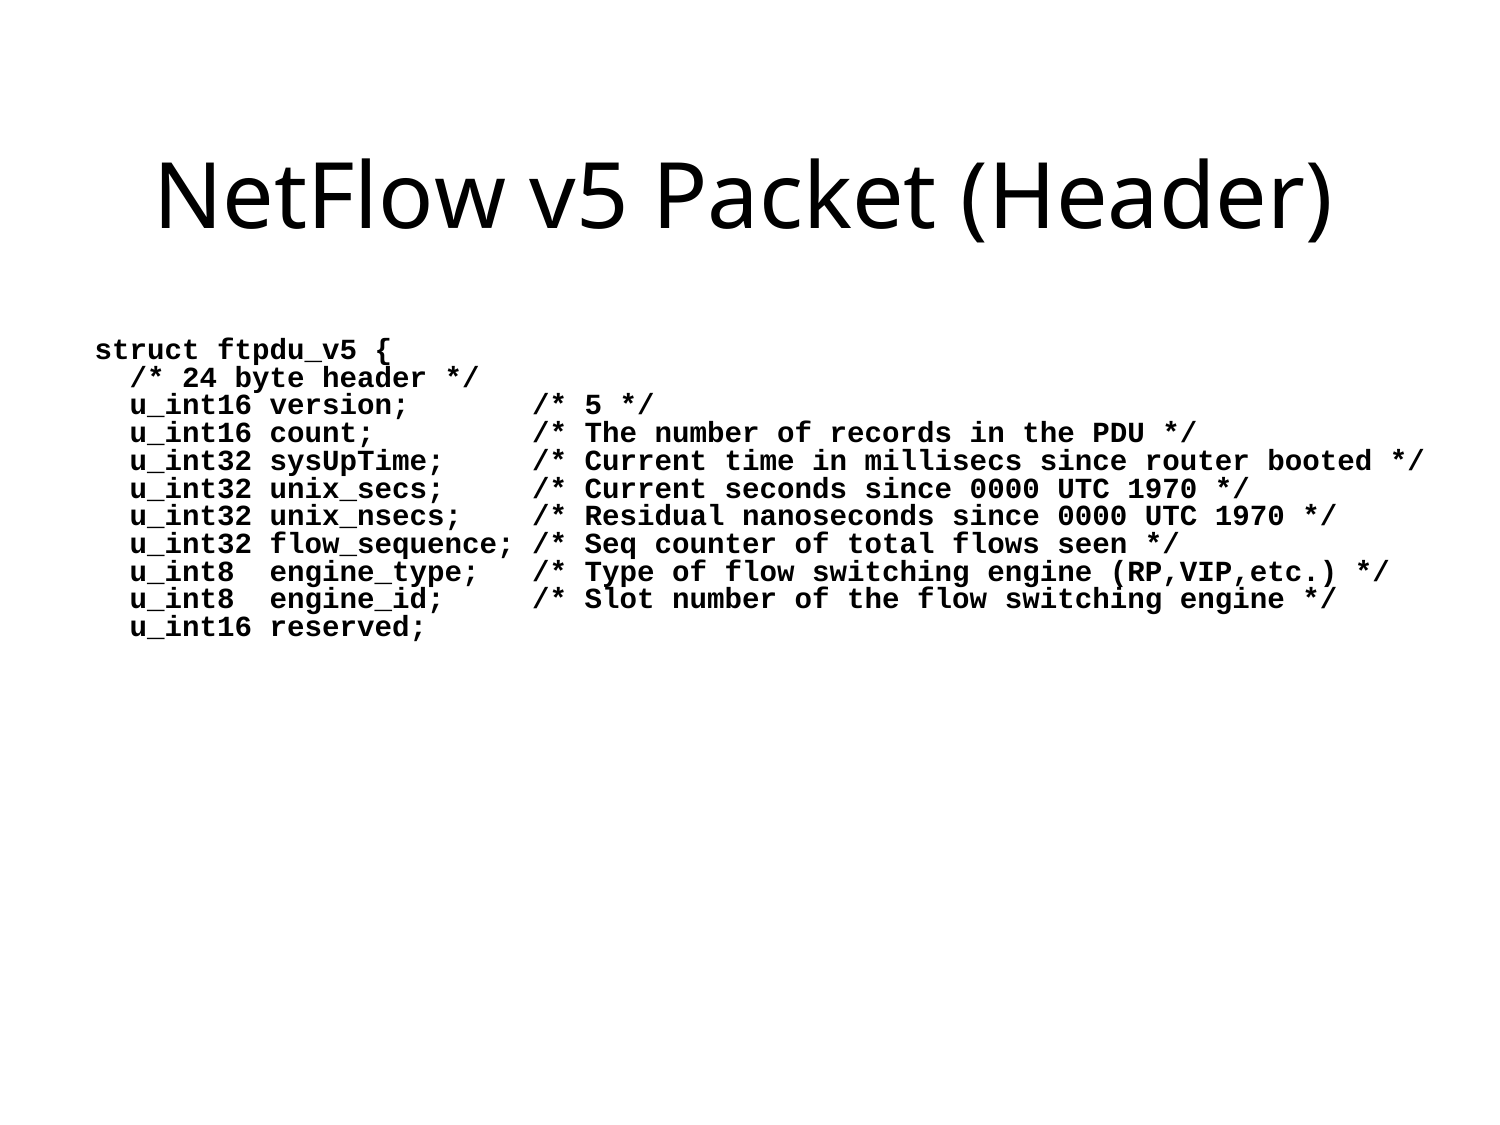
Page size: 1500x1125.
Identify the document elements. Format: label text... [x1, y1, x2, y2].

text_box struct ftpdu_v5 { /* 24 byte header */ u_int16 version; /* 5 */ u_int16 count; /* The number of records in the PDU */ u_int32 sysUpTime; /* Current time in millisecs since router booted */ u_int32 unix_secs; /* Current seconds since 0000 UTC 1970 */ u_int32 unix_nsecs; /* Residual nanoseconds since 0000 UTC 1970 */ u_int32 flow_sequence; /* Seq counter of total flows seen */ u_int8 engine_type; /* Type of flow switching engine (RP,VIP,etc.) */ u_int8 engine_id; /* Slot number of the flow switching engine */ u_int16 reserved; [89, 337, 1432, 643]
title NetFlow v5 Packet (Header)‏ [112, 62, 1388, 325]
